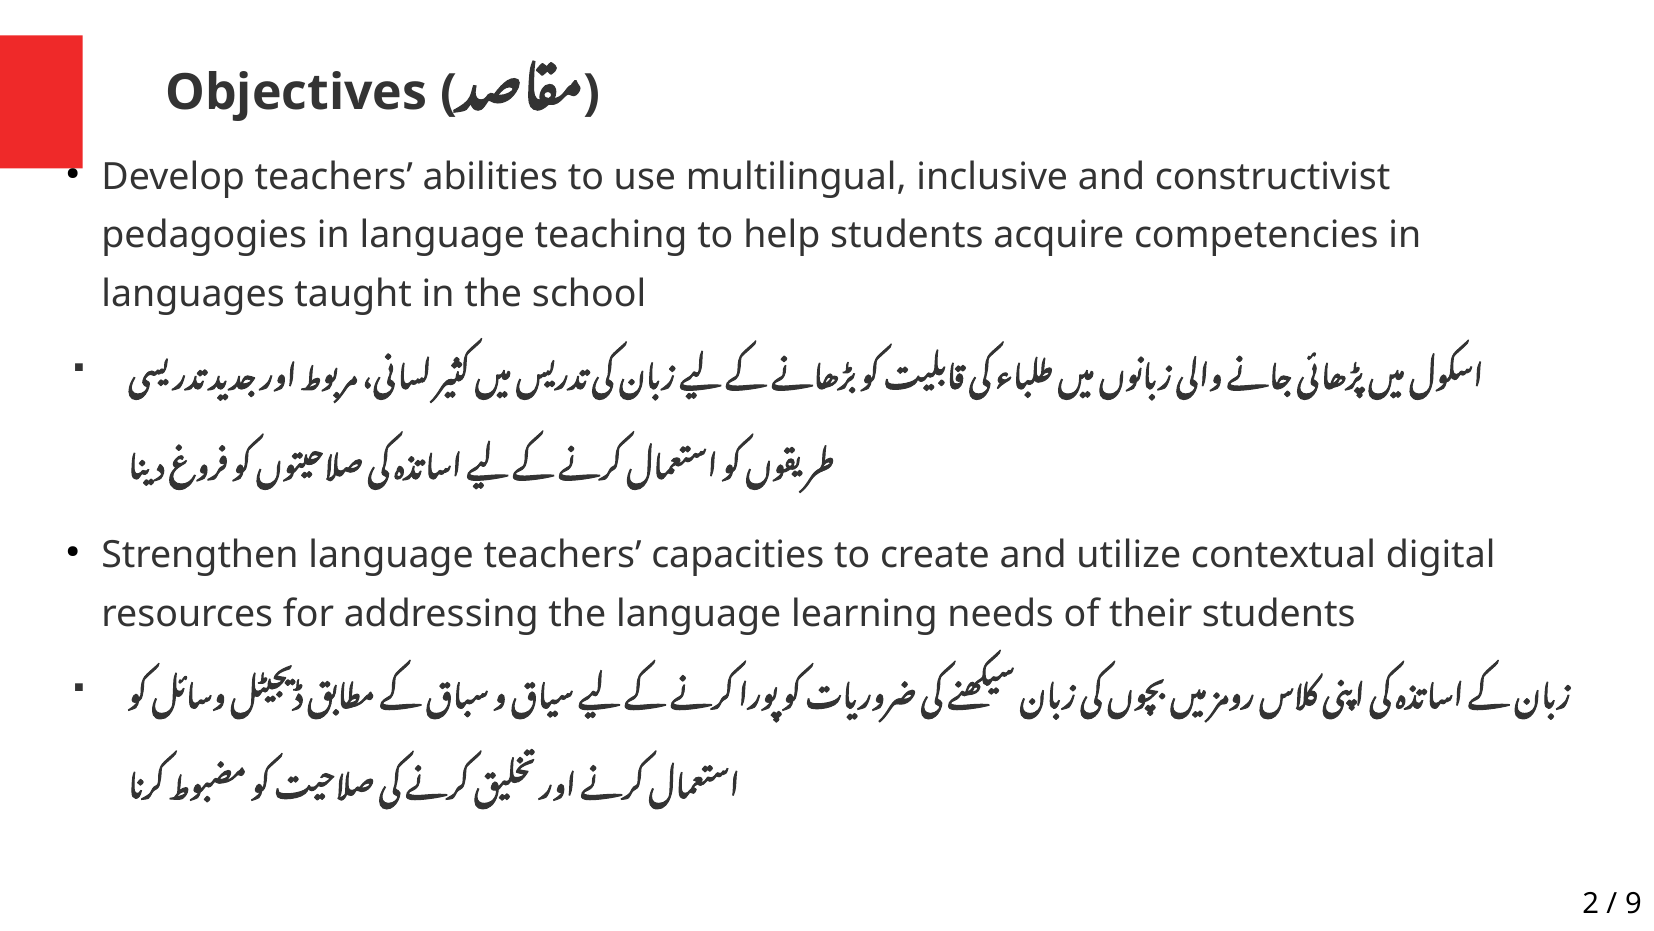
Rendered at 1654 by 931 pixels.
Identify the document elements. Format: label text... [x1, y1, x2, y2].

title Objectives (مقاصد) [165, 0, 1359, 141]
list Develop teachers’ abilities to use multilingual, inclusive and constructivist pedagogies in language teaching to help students acquire competencies in languages taught in the school اسکول میں پڑھائی جانے والی زبانوں میں طلباء کی قابلیت کو بڑھانے کے لیے زبان کی تدریس میں کثیر لسانی، مربوط اور جدید تدریسی طریقوں کو استعمال کرنے کے لیے اساتذہ کی صلاحیتوں کو فروغ دینا Strengthen language teachers’ capacities to create and utilize contextual digital resources for addressing the language learning needs of their students زبان کے اساتذہ کی اپنی کلاس رومز میں بچوں کی زبان سیکھنے کی ضروریات کو پورا کرنے کے لیے سیاق و سباق کے مطابق ڈیجیٹل وسائل کو استعمال کرنے اور تخلیق کرنے کی صلاحیت کو مضبوط کرنا [57, 141, 1571, 839]
